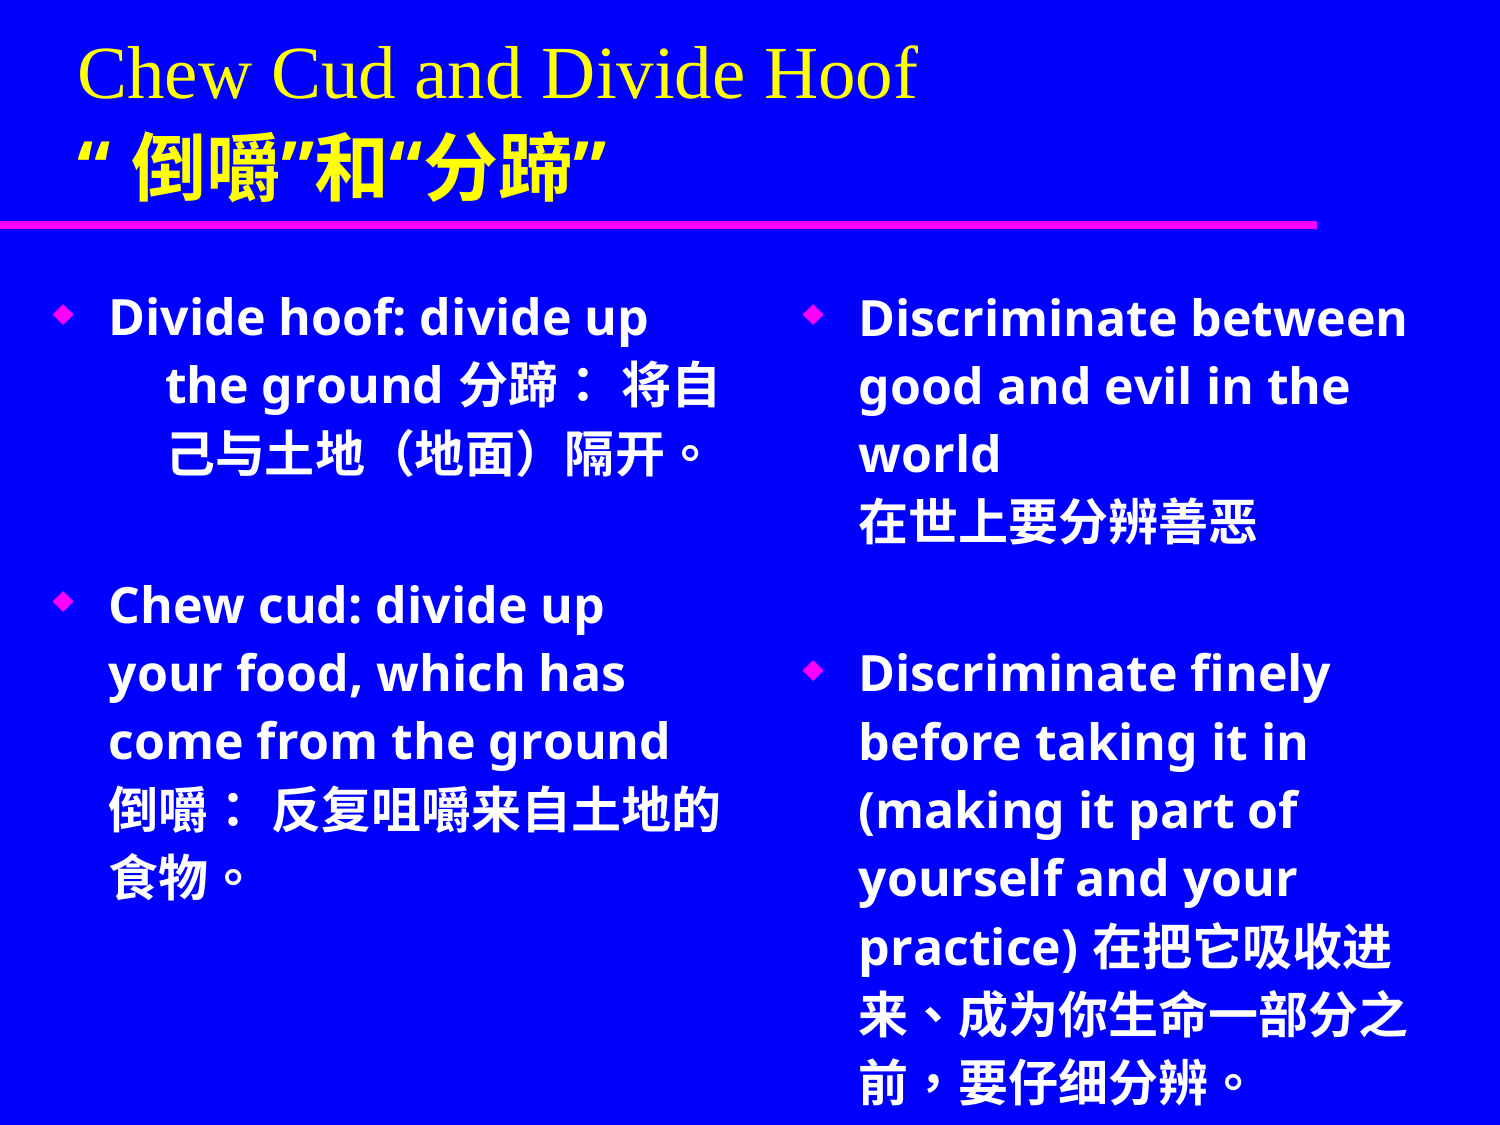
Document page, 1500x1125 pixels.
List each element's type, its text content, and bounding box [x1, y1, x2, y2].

list Discriminate between good and evil in the world 在世上要分辨善恶 Discriminate finely before taking it in (making it part of yourself and your practice)在把它吸收进来、成为你生命一部分之前，要仔细分辨。 [787, 275, 1463, 1005]
title Chew Cud and Divide Hoof “倒嚼”和“分蹄” [62, 39, 1338, 225]
list Divide hoof: divide up the ground分蹄： 将自己与土地（地面）隔开。 Chew cud: divide up your food, which has come from the ground倒嚼： 反复咀嚼来自土地的食物。 [37, 274, 747, 950]
